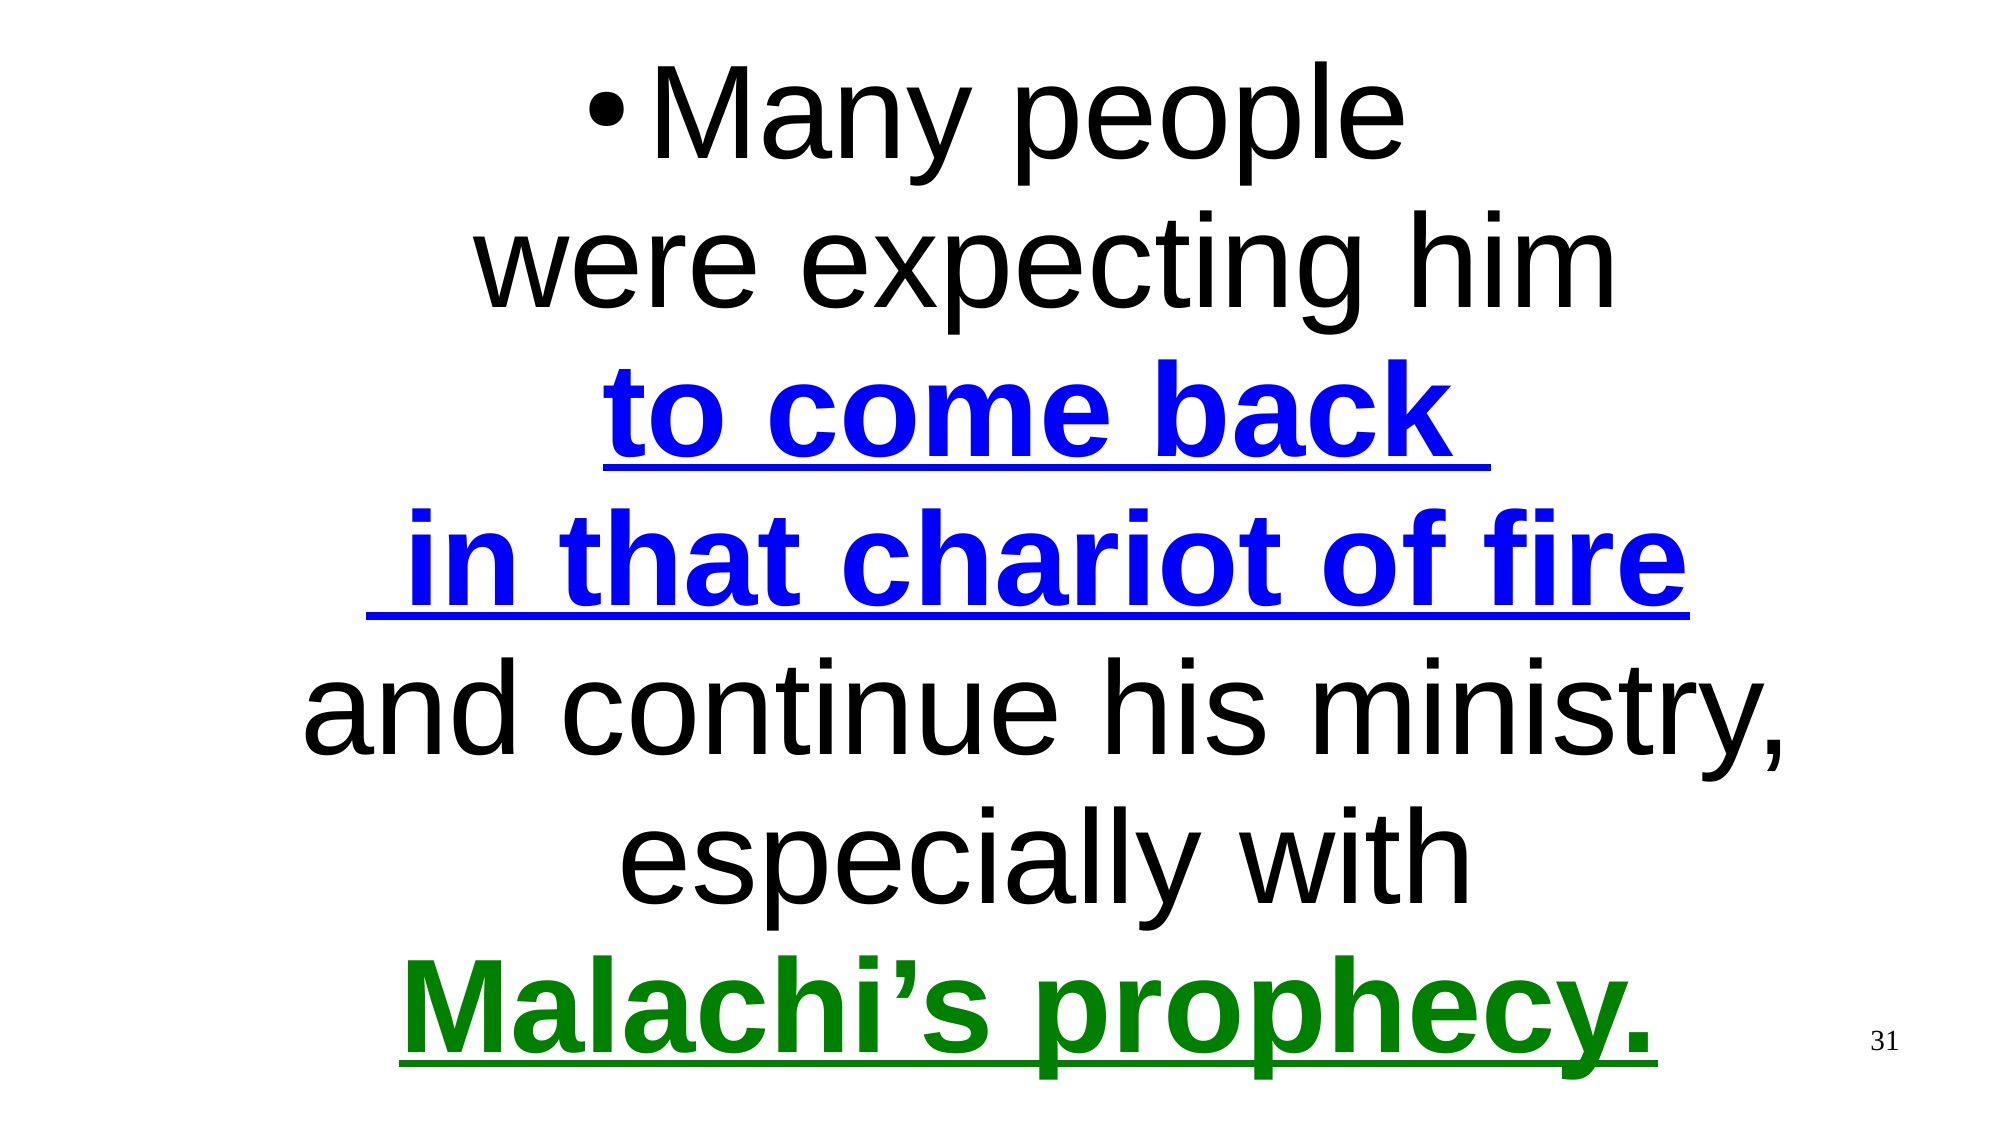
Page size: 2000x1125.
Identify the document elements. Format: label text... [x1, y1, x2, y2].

list Many people were expecting him to come back in that chariot of fire and continue his ministry, especially with Malachi’s prophecy. [37, 37, 1988, 1088]
